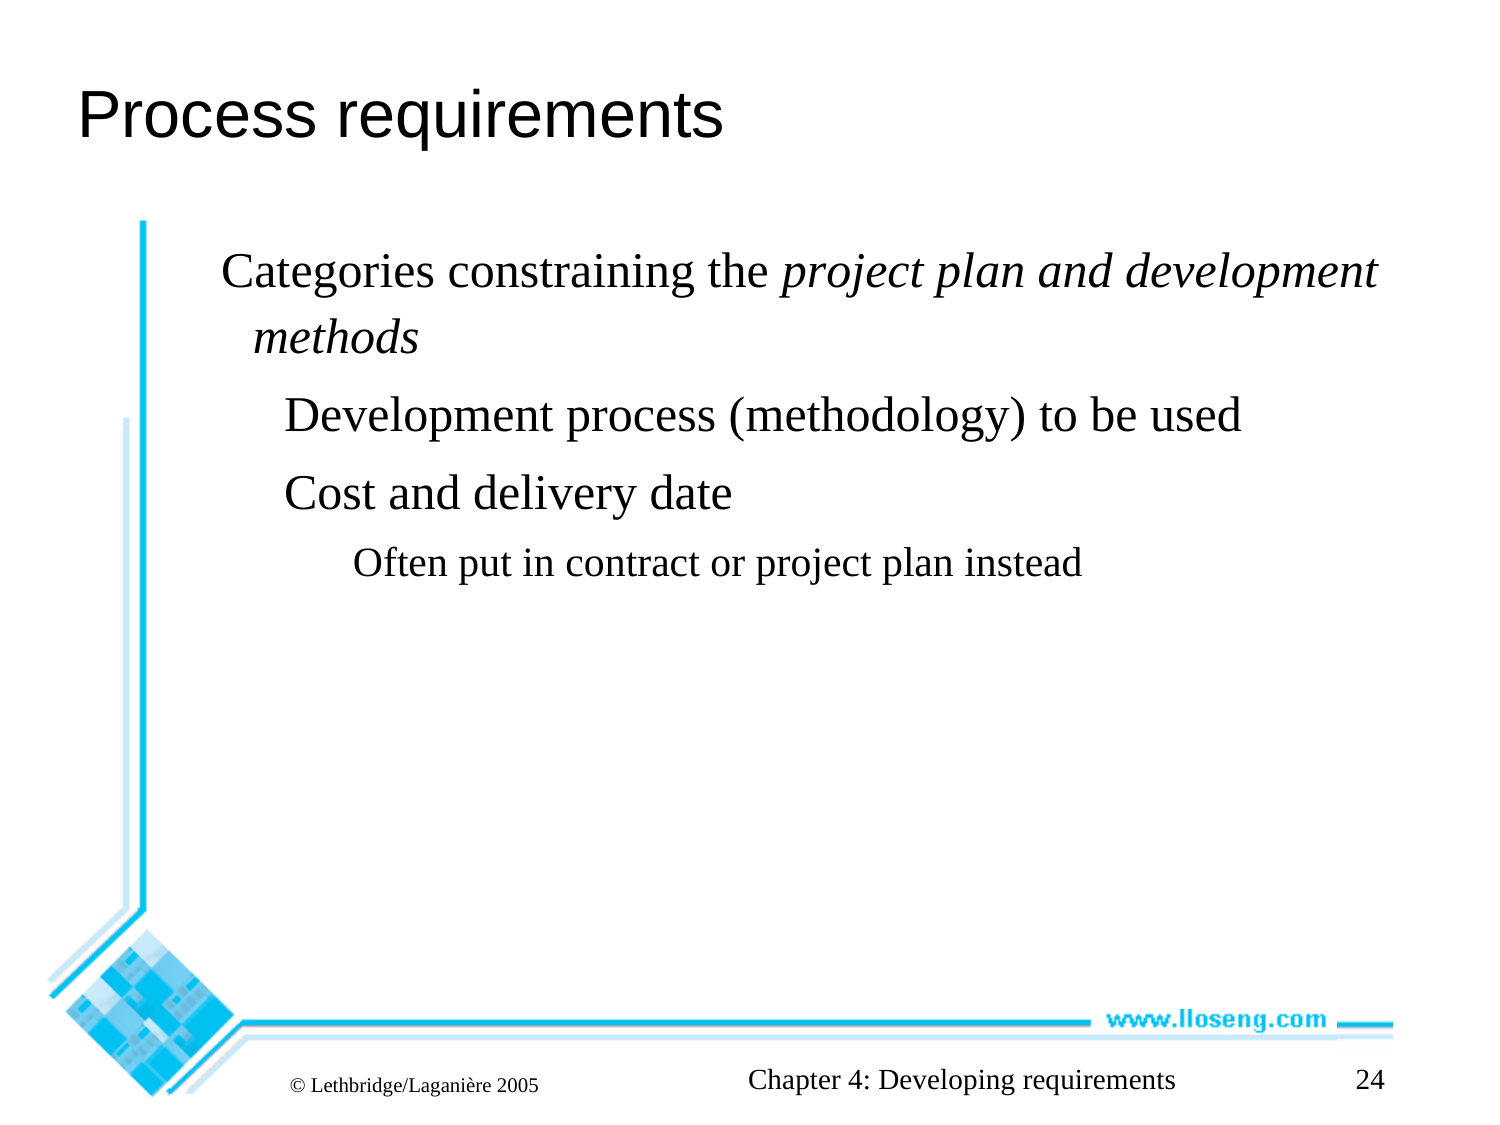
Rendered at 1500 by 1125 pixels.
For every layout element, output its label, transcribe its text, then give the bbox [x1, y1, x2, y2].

title Process requirements [62, 37, 1413, 188]
text_box <number> [1325, 1050, 1401, 1125]
text_box © Lethbridge/Laganière 2005 [275, 1062, 601, 1125]
text_box Chapter 4: Developing requirements [624, 1050, 1300, 1125]
picture [35, 209, 1393, 1099]
list Categories constraining the project plan and development methods Development process (methodology) to be used Cost and delivery date Often put in contract or project plan instead [174, 224, 1413, 1013]
